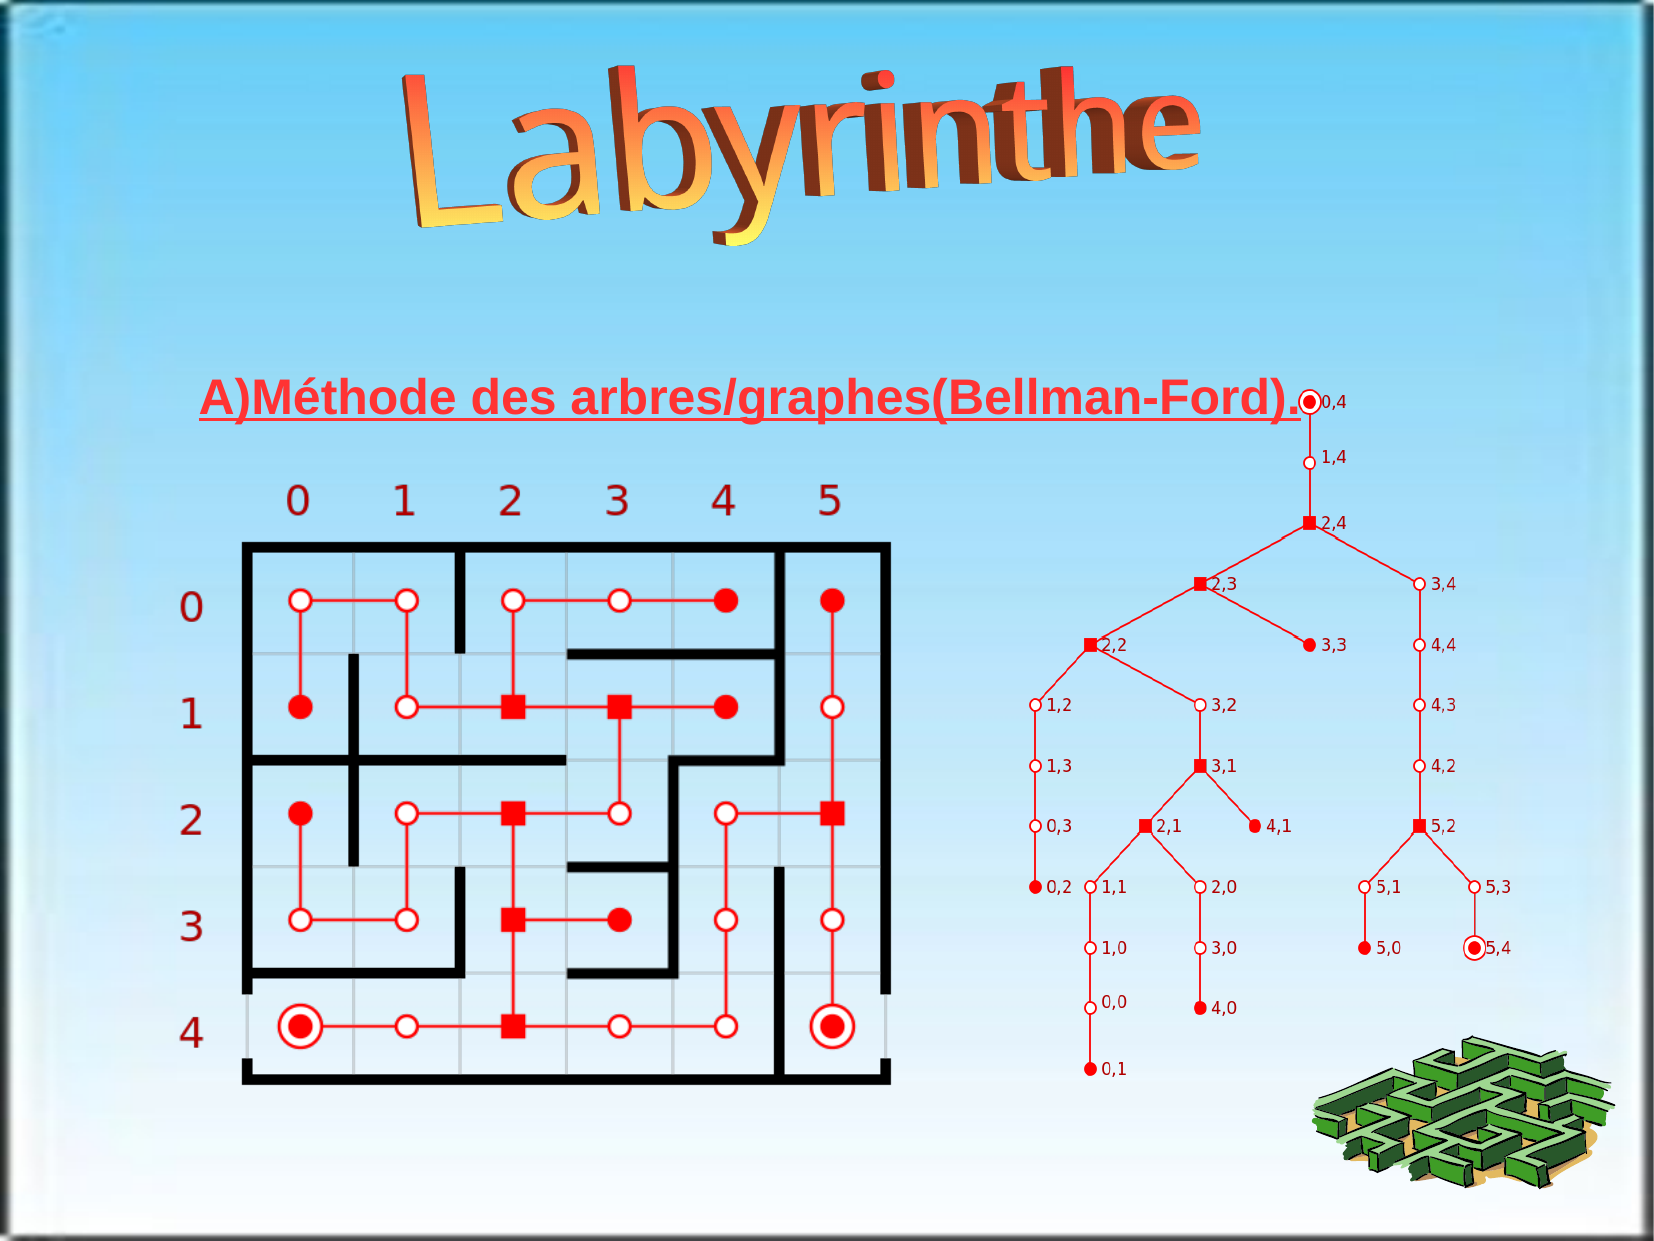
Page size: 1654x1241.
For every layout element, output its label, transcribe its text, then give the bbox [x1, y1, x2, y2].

picture [0, 0, 1654, 1241]
list A)Méthode des arbres/graphes(Bellman-Ford). [115, 369, 1507, 1152]
